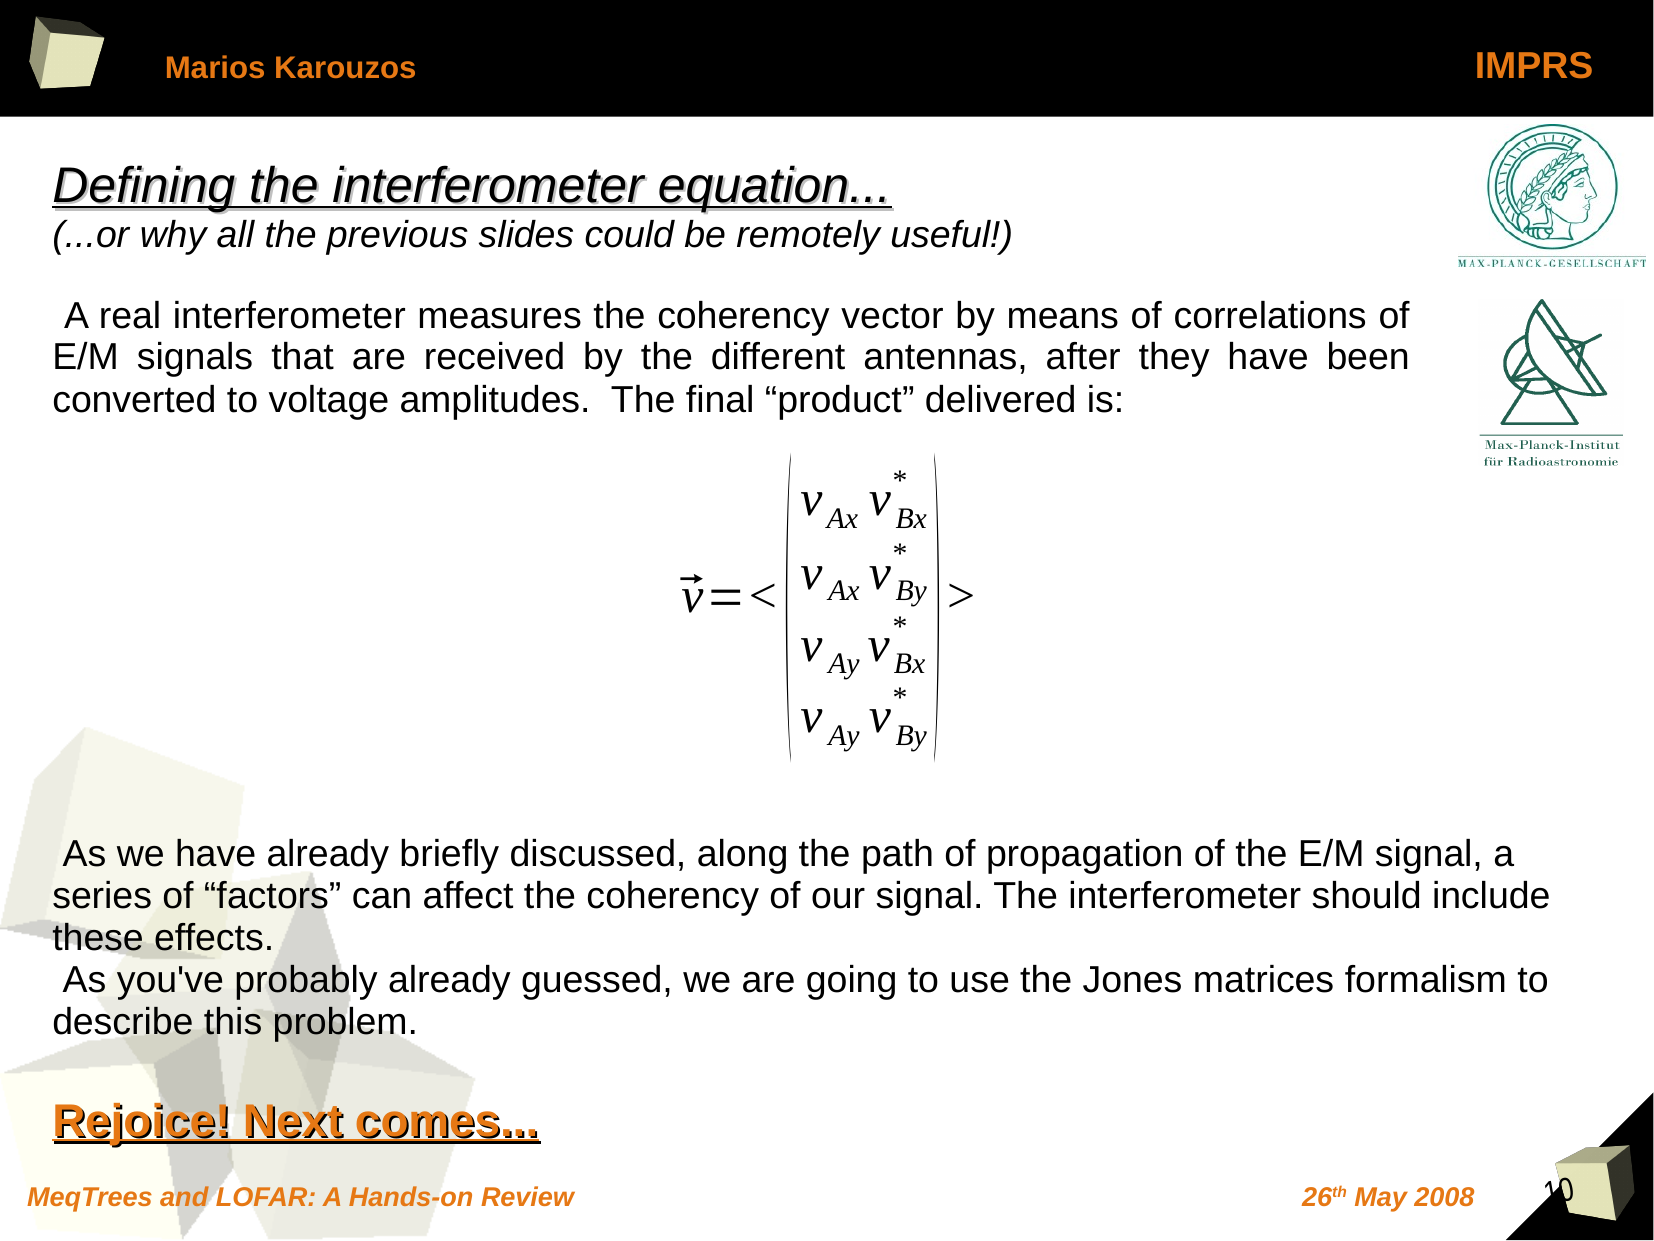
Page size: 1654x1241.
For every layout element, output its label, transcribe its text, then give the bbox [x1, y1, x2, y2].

picture [1458, 124, 1646, 267]
picture [0, 726, 477, 1241]
text_box Rejoice! Next comes... [37, 1087, 1051, 1155]
text_box As we have already briefly discussed, along the path of propagation of the E/M signal, a series of “factors” can affect the coherency of our signal. The interferometer should include these effects. As you've probably already guessed, we are going to use the Jones matrices formalism to describe this problem. [37, 825, 1613, 1051]
chart [672, 450, 982, 767]
text_box MeqTrees and LOFAR: A Hands-on Review 26th May 2008 [12, 1174, 1588, 1222]
text_box A real interferometer measures the coherency vector by means of correlations of E/M signals that are received by the different antennas, after they have been converted to voltage amplitudes. The final “product” delivered is: [37, 286, 1426, 428]
picture [1478, 299, 1624, 466]
text_box Marios Karouzos IMPRS [150, 37, 1613, 96]
text_box Defining the interferometer equation... (...or why all the previous slides could be remotely useful!) [37, 150, 1388, 263]
